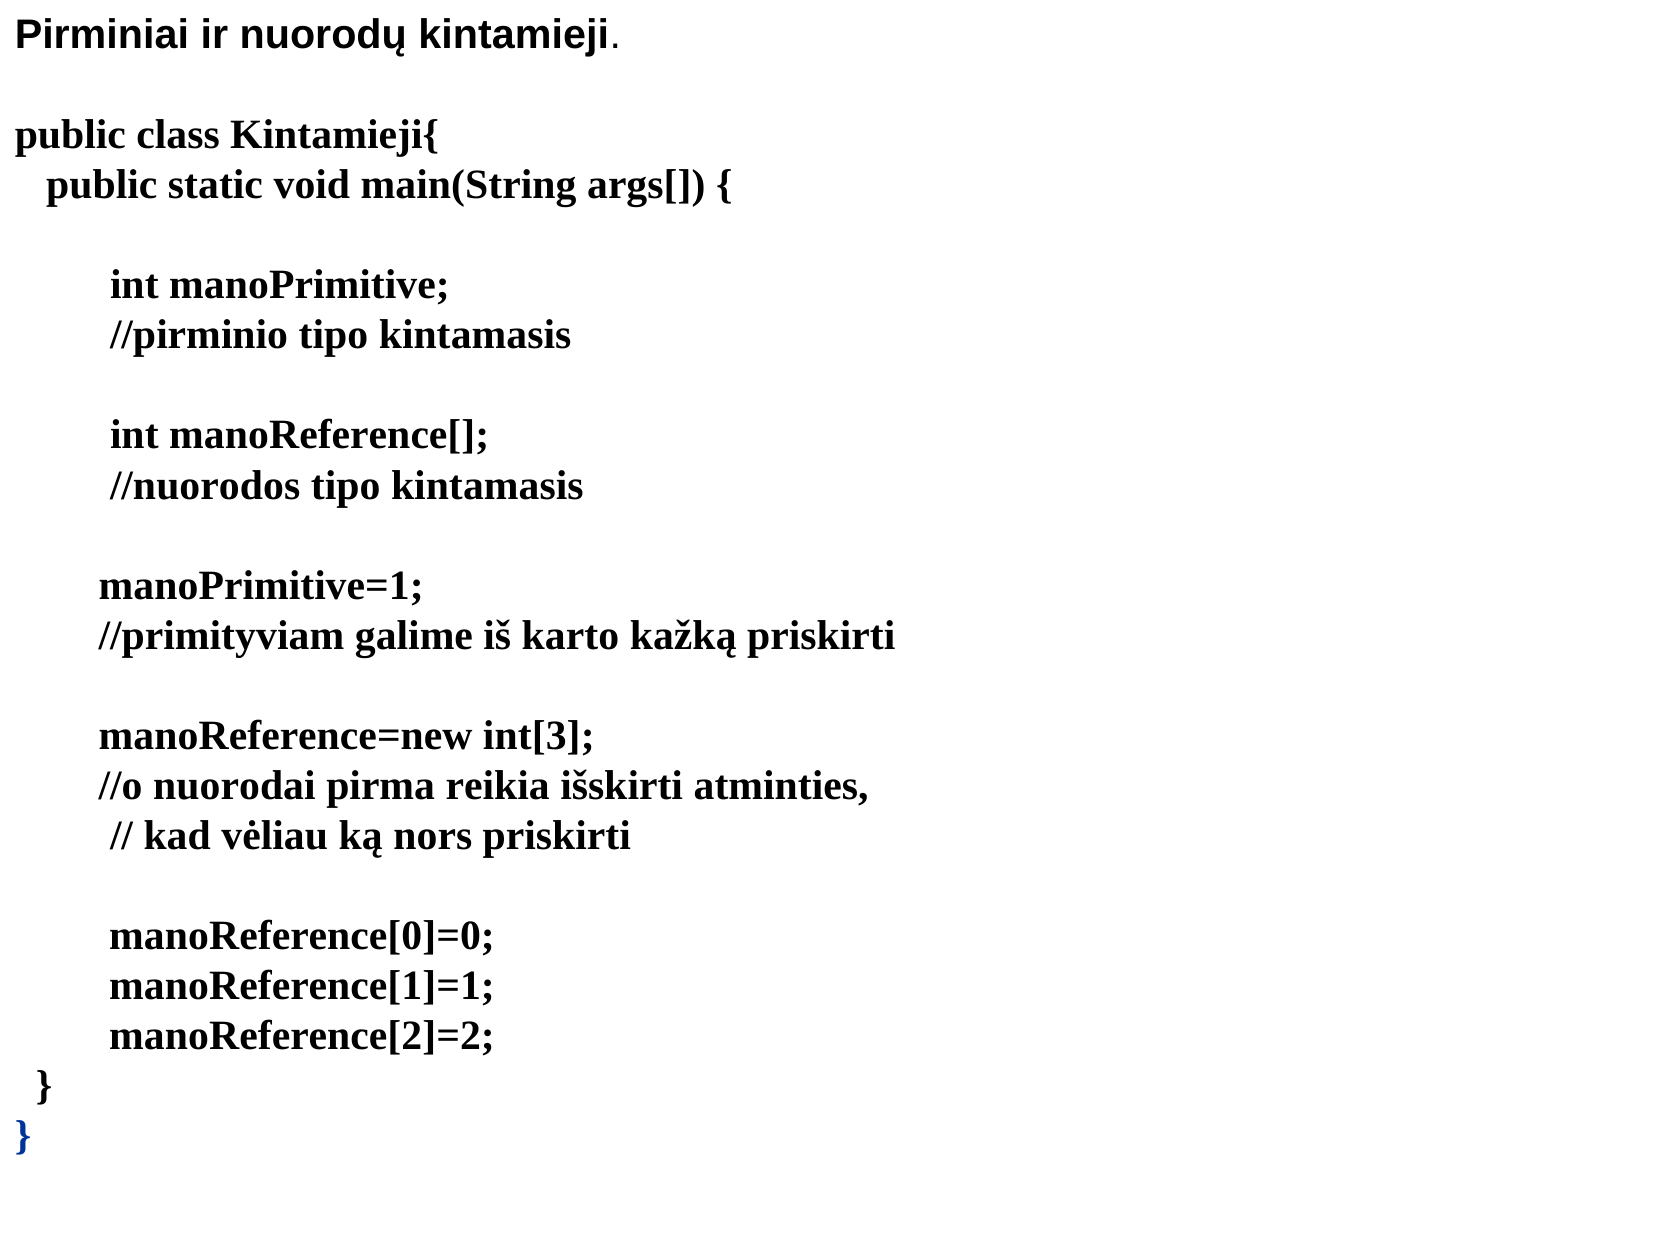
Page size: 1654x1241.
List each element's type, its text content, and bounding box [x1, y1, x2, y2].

text_box Pirminiai ir nuorodų kintamieji. public class Kintamieji{ public static void main(String args[]) { int manoPrimitive; //pirminio tipo kintamasis int manoReference[]; //nuorodos tipo kintamasis manoPrimitive=1; //primityviam galime iš karto kažką priskirti manoReference=new int[3]; //o nuorodai pirma reikia išskirti atminties, // kad vėliau ką nors priskirti manoReference[0]=0; manoReference[1]=1; manoReference[2]=2; } } [0, 0, 1654, 1216]
